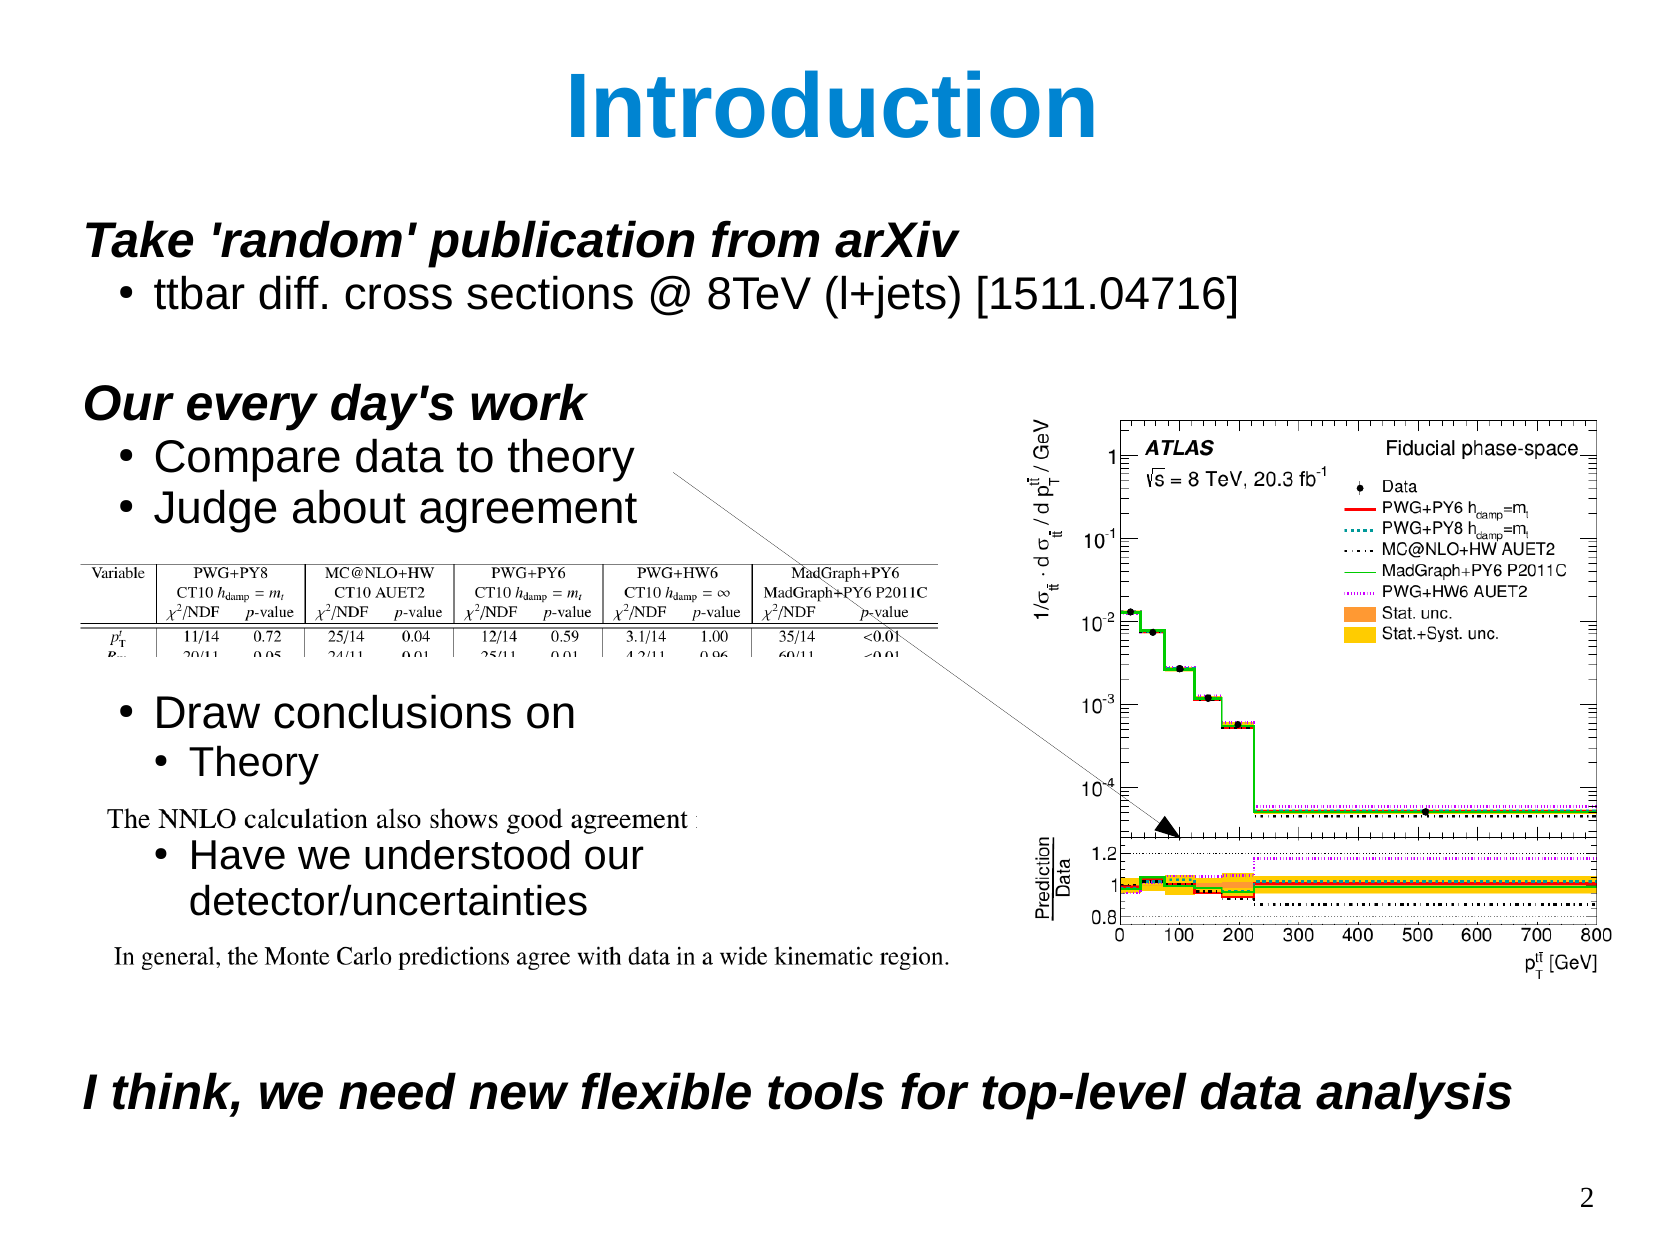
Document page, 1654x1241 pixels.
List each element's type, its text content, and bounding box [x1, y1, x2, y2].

title Introduction [70, 35, 1595, 178]
picture [1009, 389, 1619, 993]
picture [70, 555, 927, 657]
picture [105, 803, 697, 840]
picture [790, 555, 945, 657]
list Take 'random' publication from arXiv ttbar diff. cross sections @ 8TeV (l+jets) [1511.04716] Our every day's work Compare data to theory Judge about agreement Draw conclusions on Theory Have we understood our detector/uncertainties I think, we need new flexible tools for top-level data analysis [47, 212, 1595, 1158]
picture [99, 934, 969, 985]
